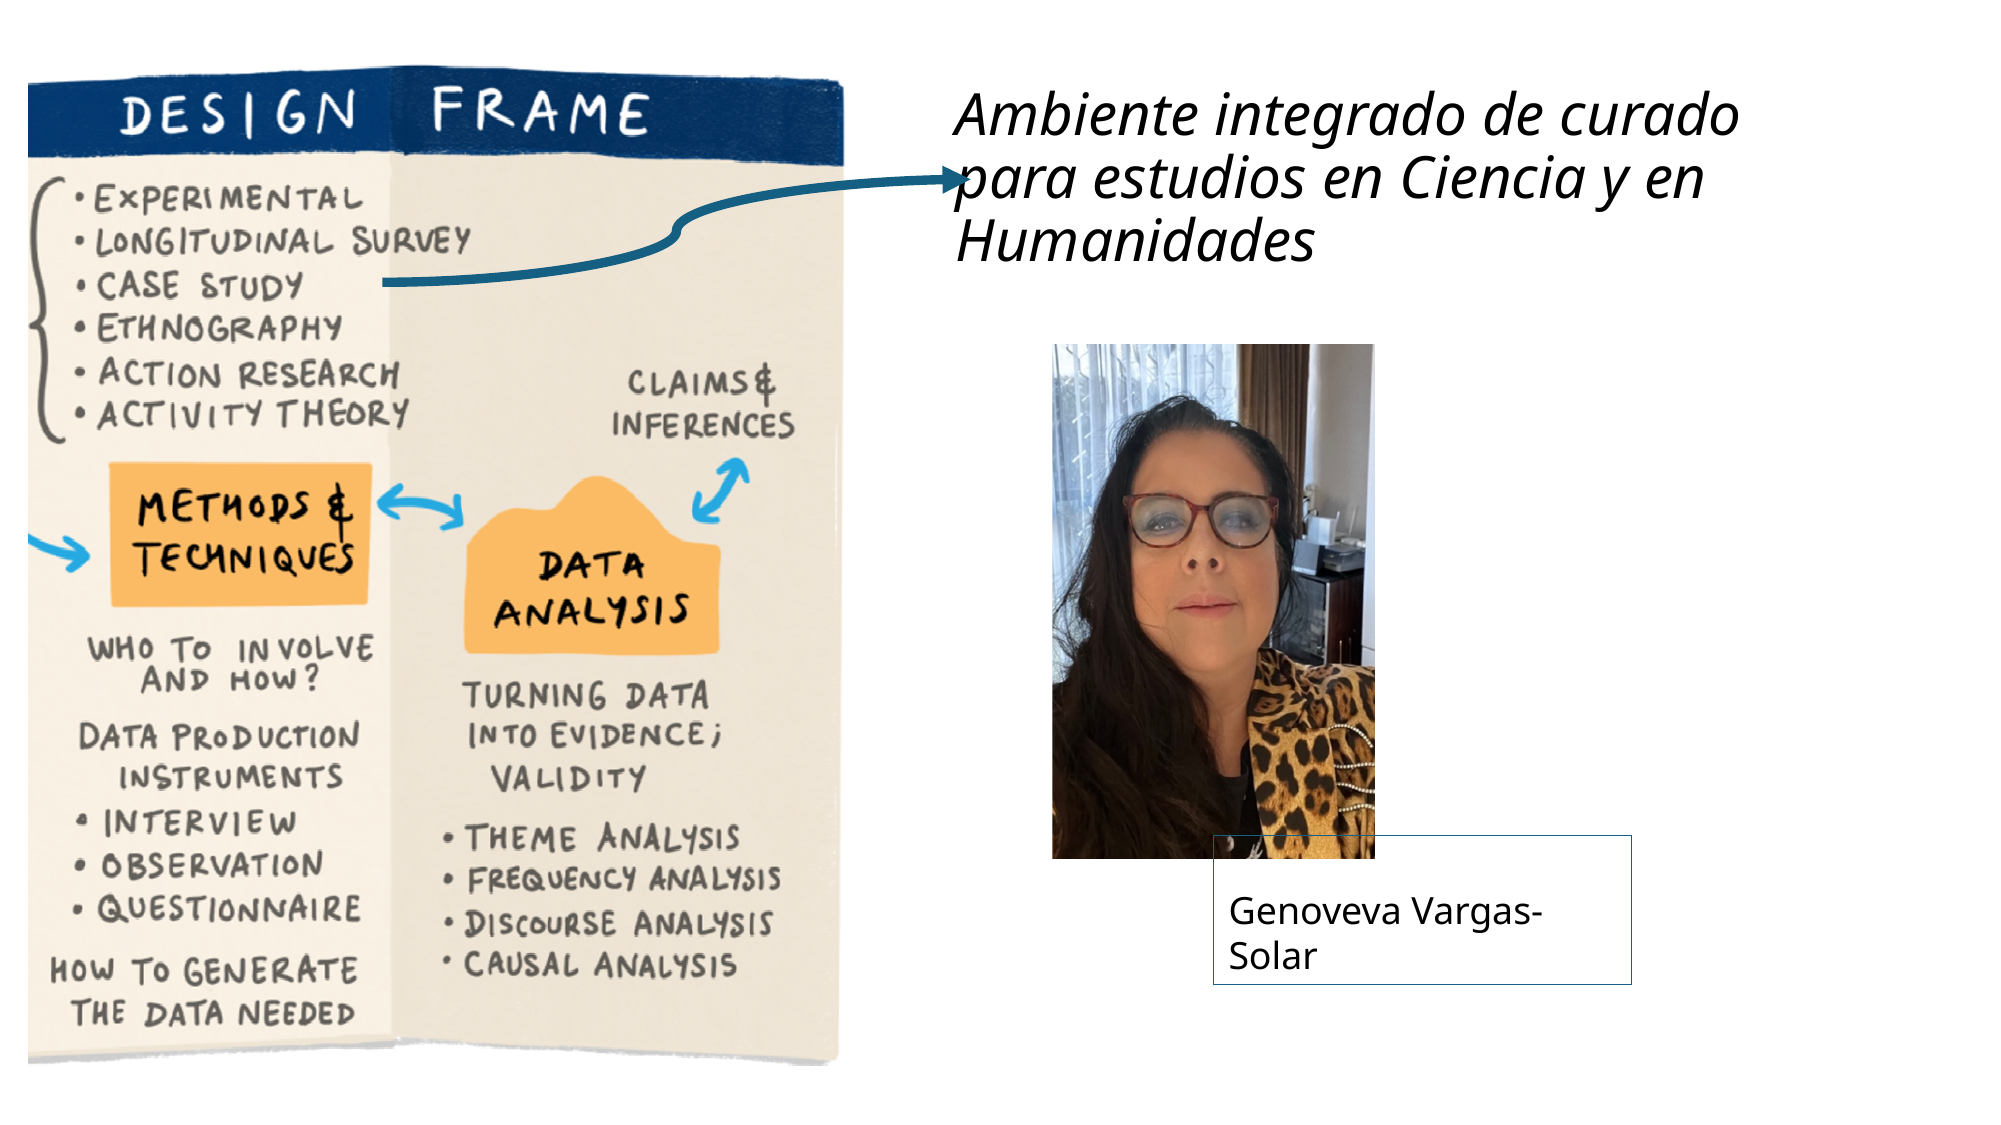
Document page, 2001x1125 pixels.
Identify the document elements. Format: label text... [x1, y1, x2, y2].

title Ambiente integrado de curado para estudios en Ciencia y en Humanidades [940, 97, 2000, 262]
picture [1052, 344, 1375, 859]
text_box Genoveva Vargas-Solar [1213, 835, 1632, 985]
picture [28, 59, 866, 1066]
